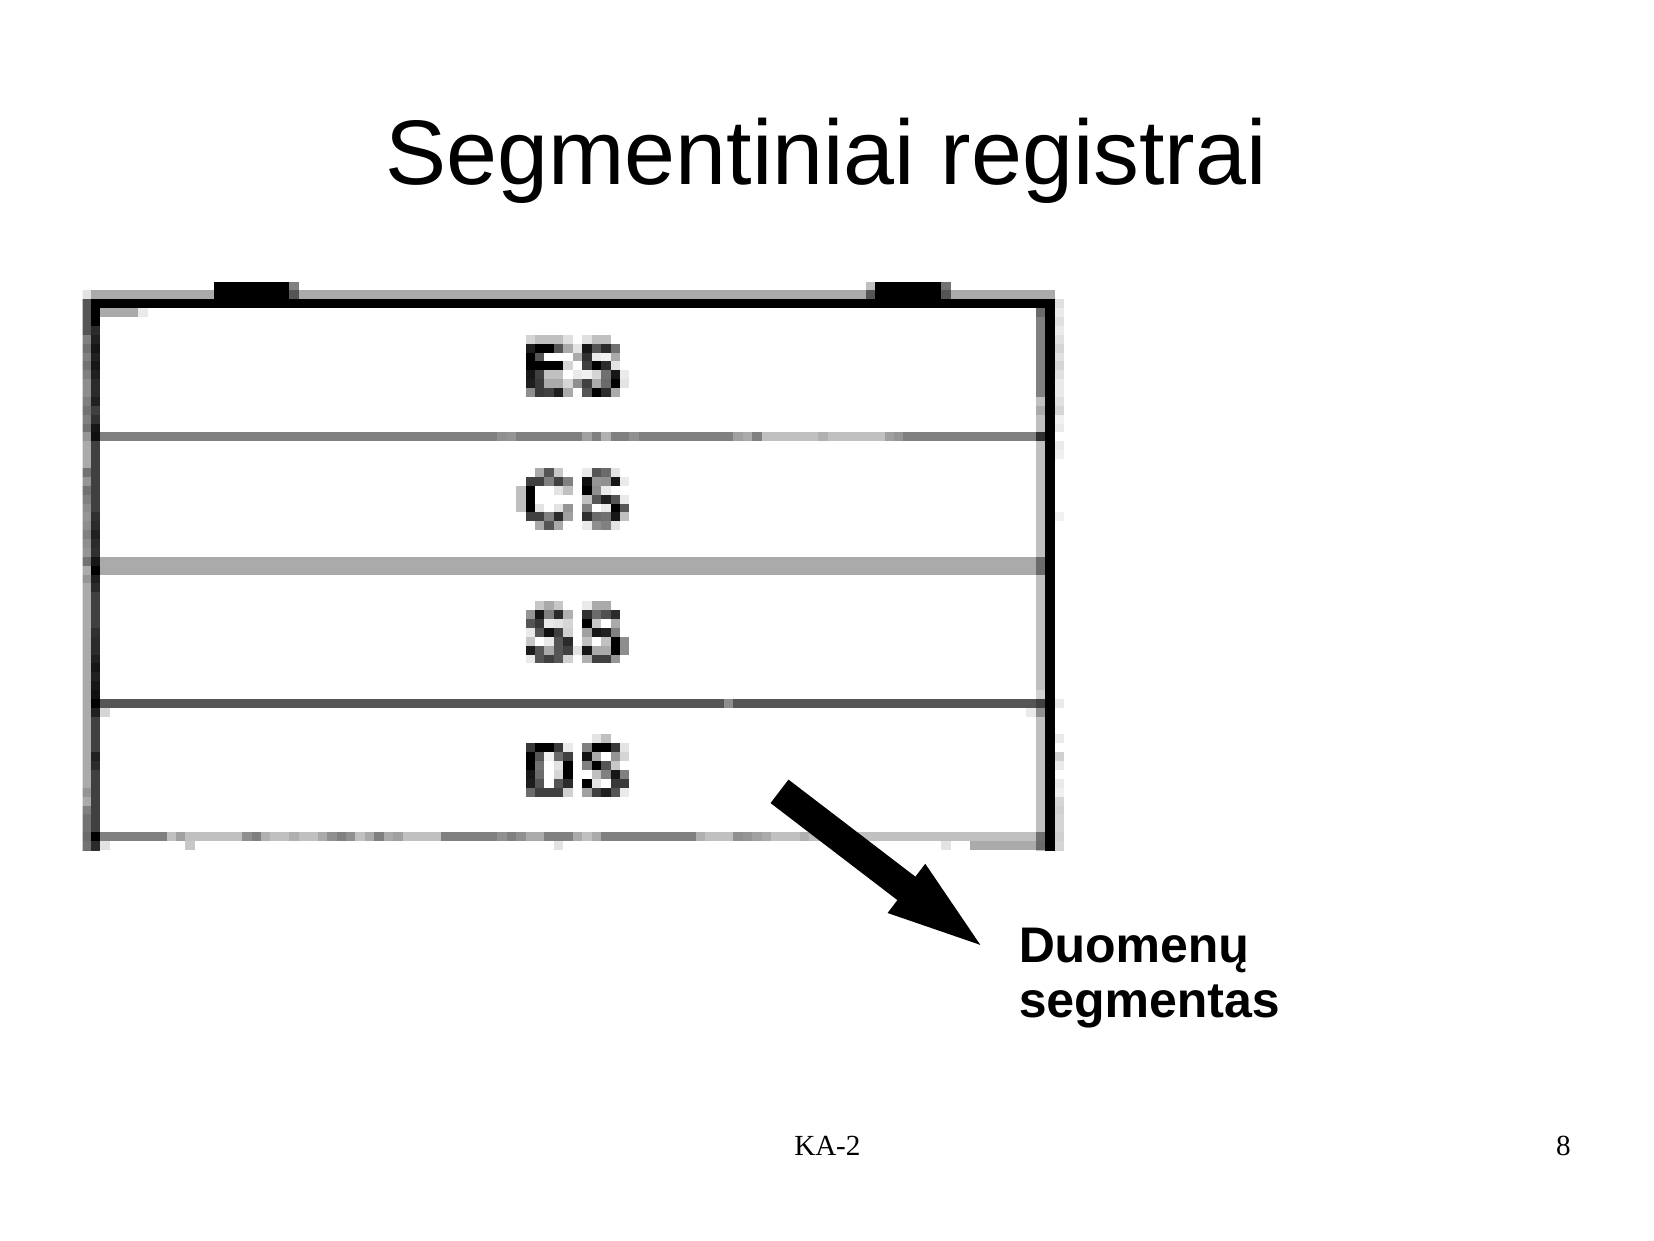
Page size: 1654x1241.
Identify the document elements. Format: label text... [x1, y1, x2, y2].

picture [82, 282, 1074, 851]
text_box Duomenų segmentas [1003, 909, 1536, 1036]
title Segmentiniai registrai [82, 49, 1571, 257]
